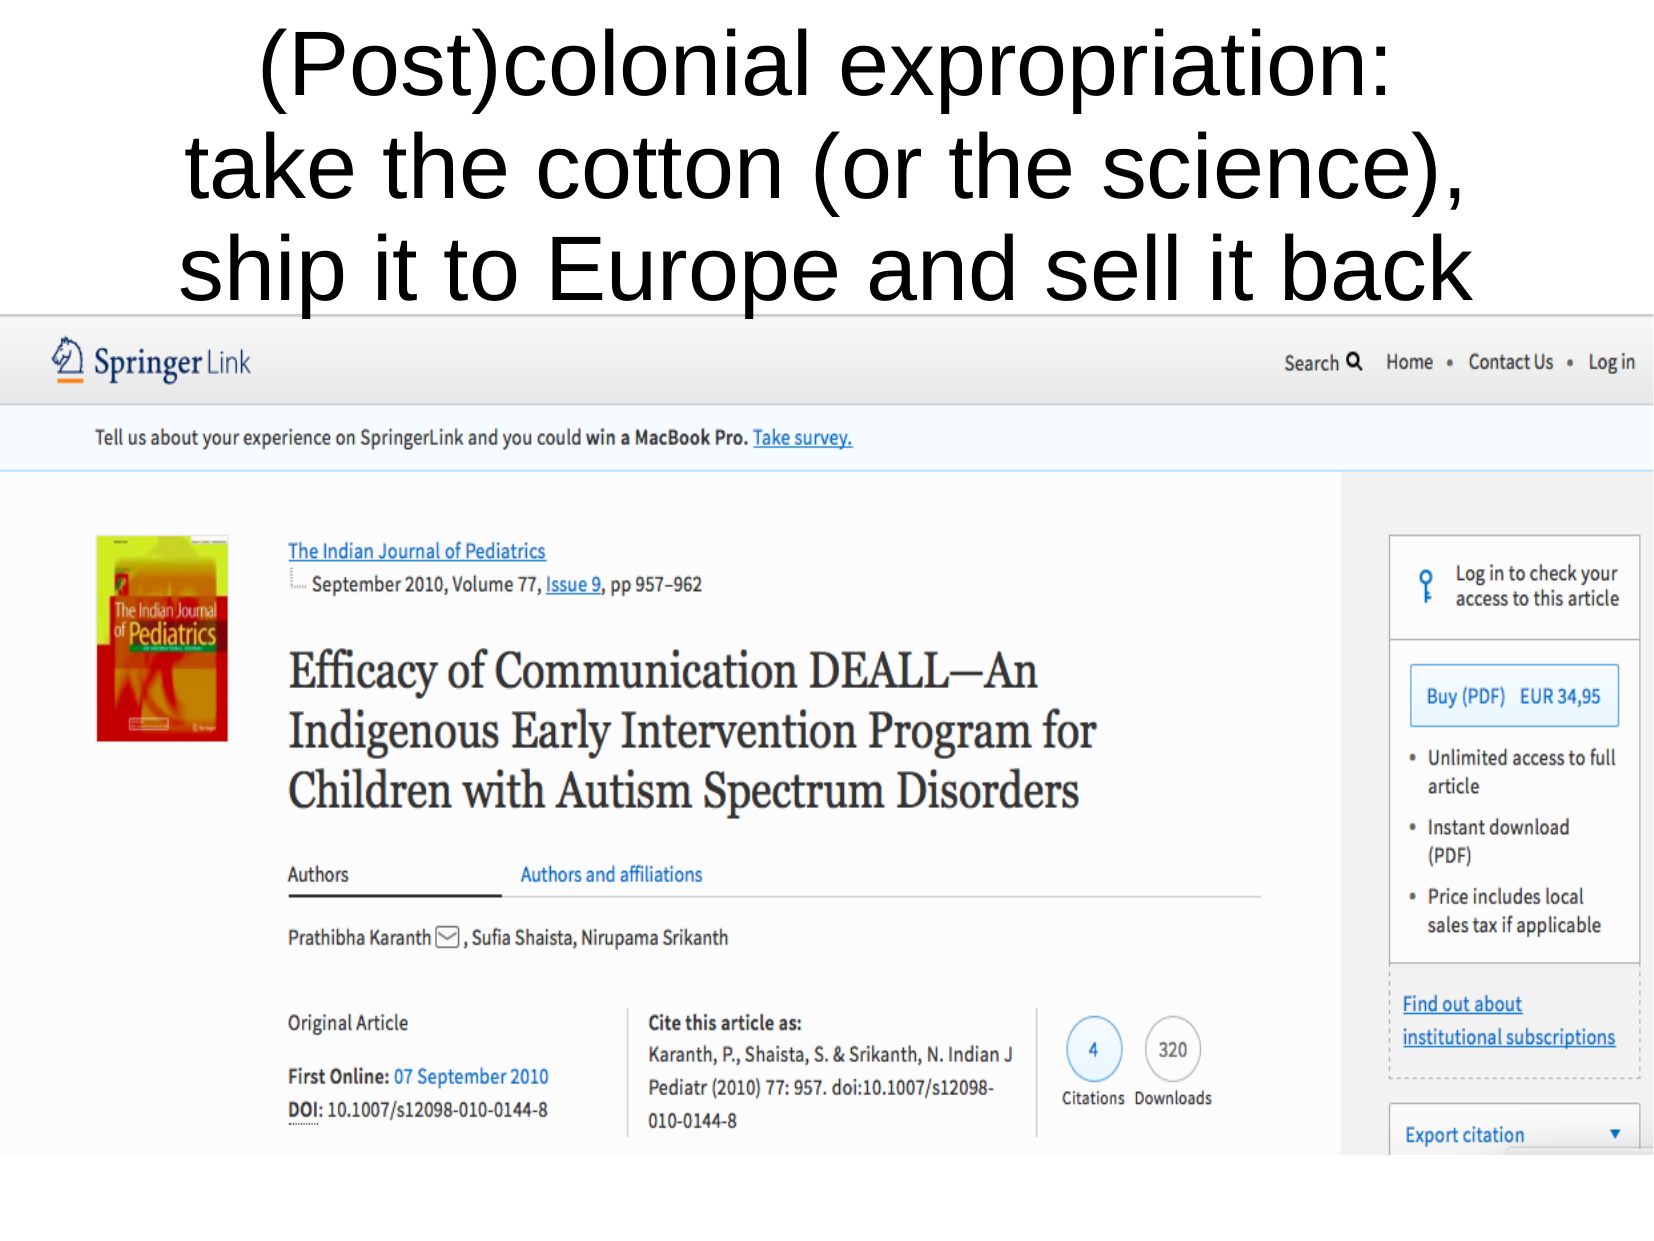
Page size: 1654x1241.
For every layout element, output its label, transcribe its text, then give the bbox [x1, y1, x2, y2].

title (Post)colonial expropriation: take the cotton (or the science), ship it to Europe and sell it back [82, 13, 1571, 320]
picture [0, 314, 1654, 1156]
